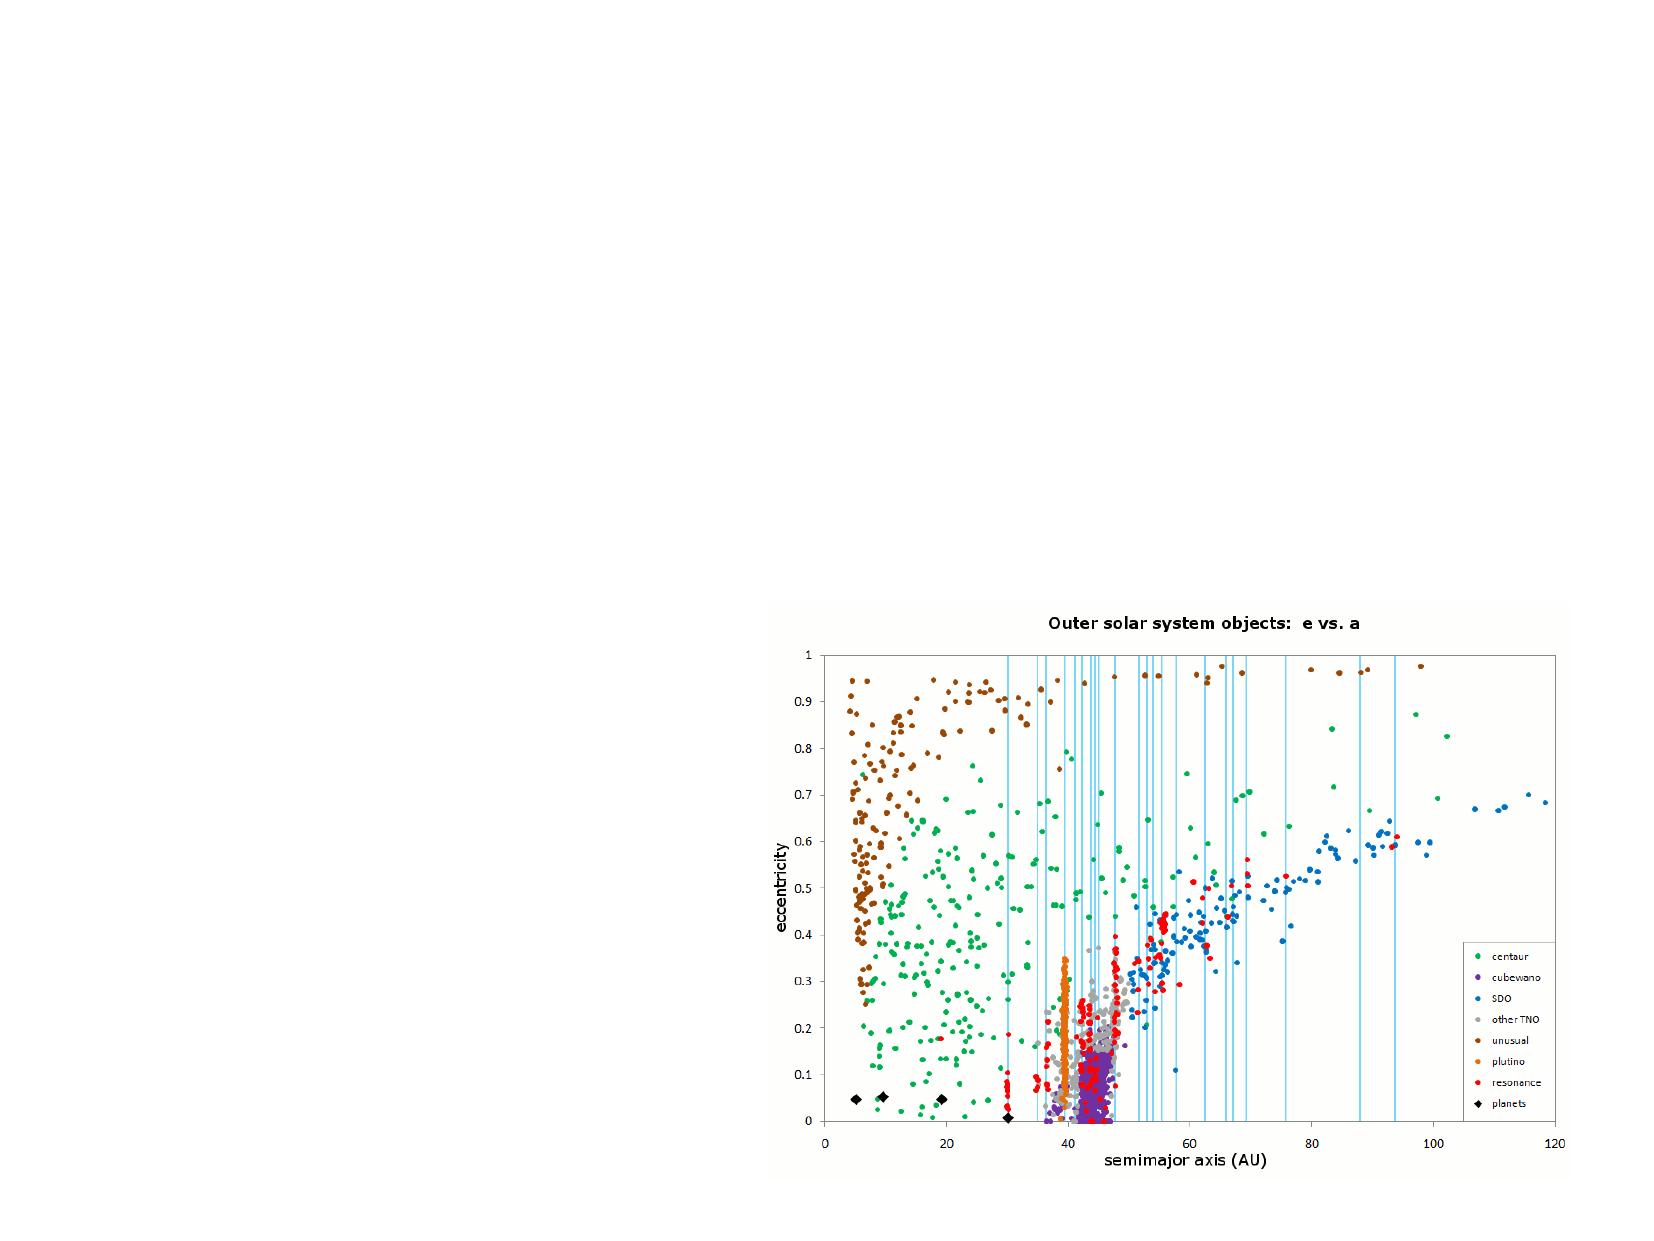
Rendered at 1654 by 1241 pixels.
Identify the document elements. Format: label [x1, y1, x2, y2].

picture [767, 602, 1571, 1179]
